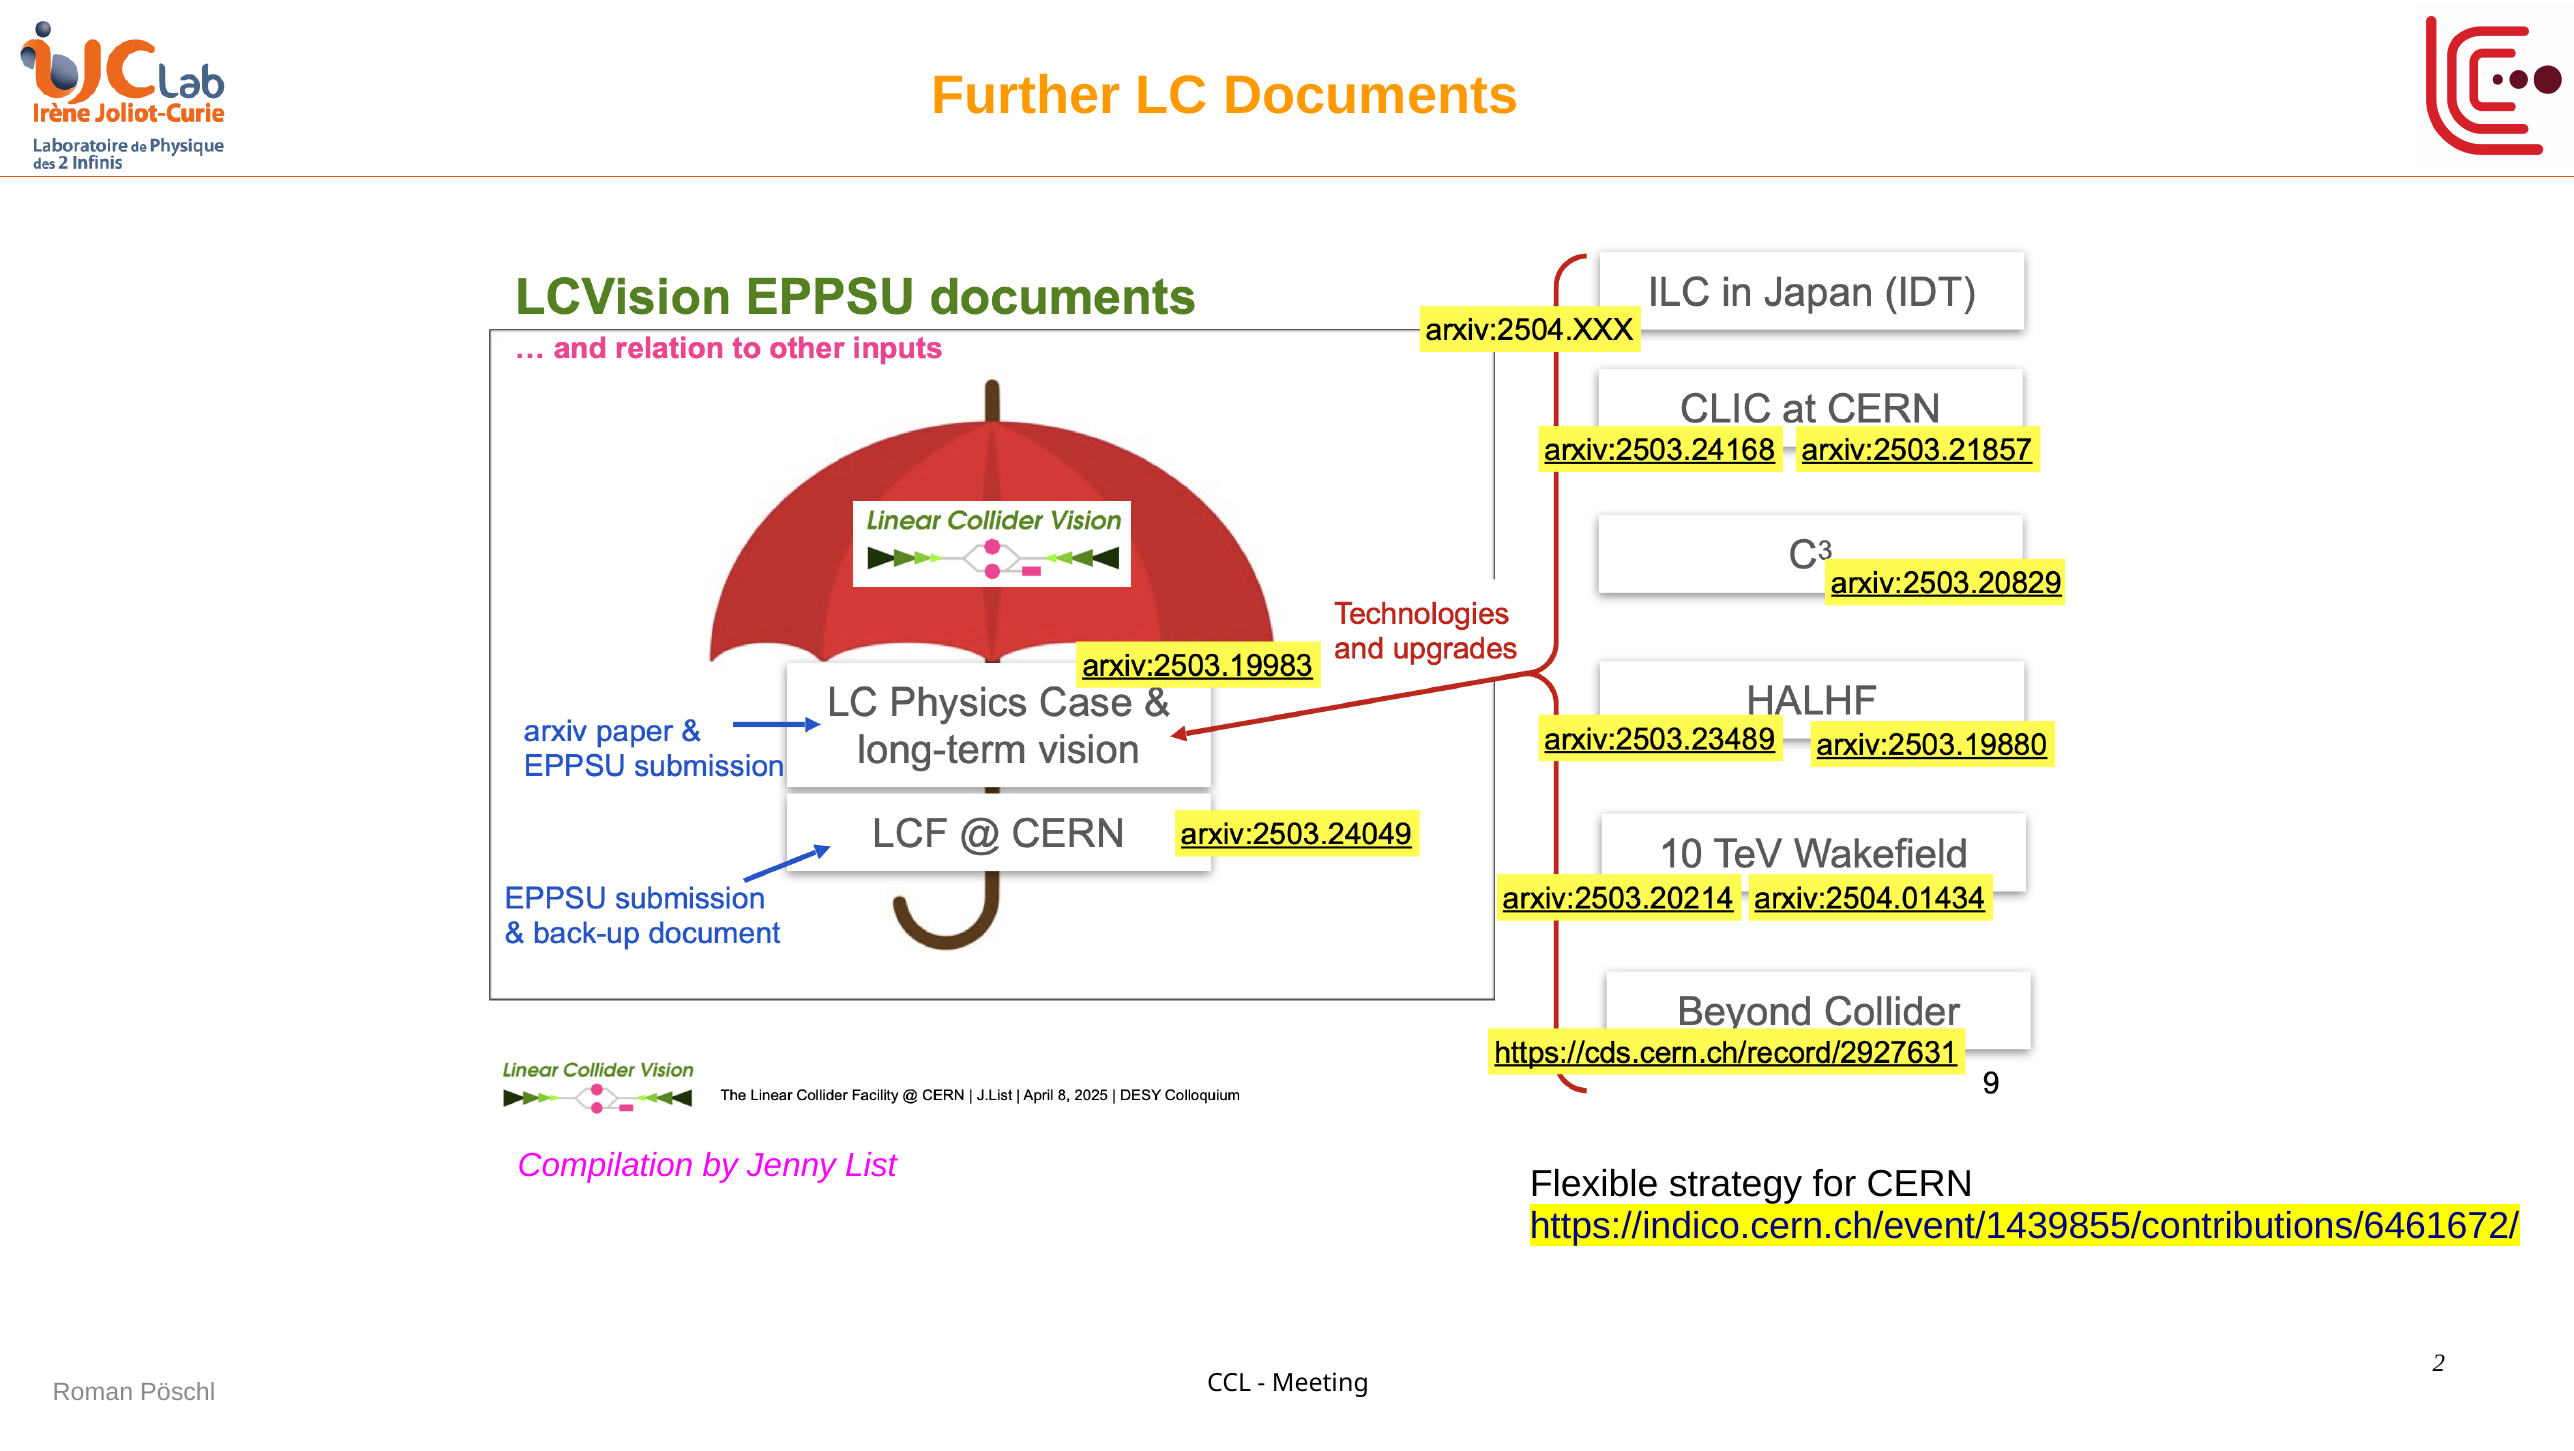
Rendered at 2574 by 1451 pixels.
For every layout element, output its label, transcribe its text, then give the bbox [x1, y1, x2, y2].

picture [466, 231, 2065, 1117]
picture [4, 5, 240, 184]
picture [2412, 3, 2574, 168]
text_box Flexible strategy for CERN https://indico.cern.ch/event/1439855/contributions/6461672/ [1515, 1155, 2538, 1254]
title Further LC Documents [67, 29, 2384, 159]
text_box Compilation by Jenny List [502, 1138, 913, 1192]
